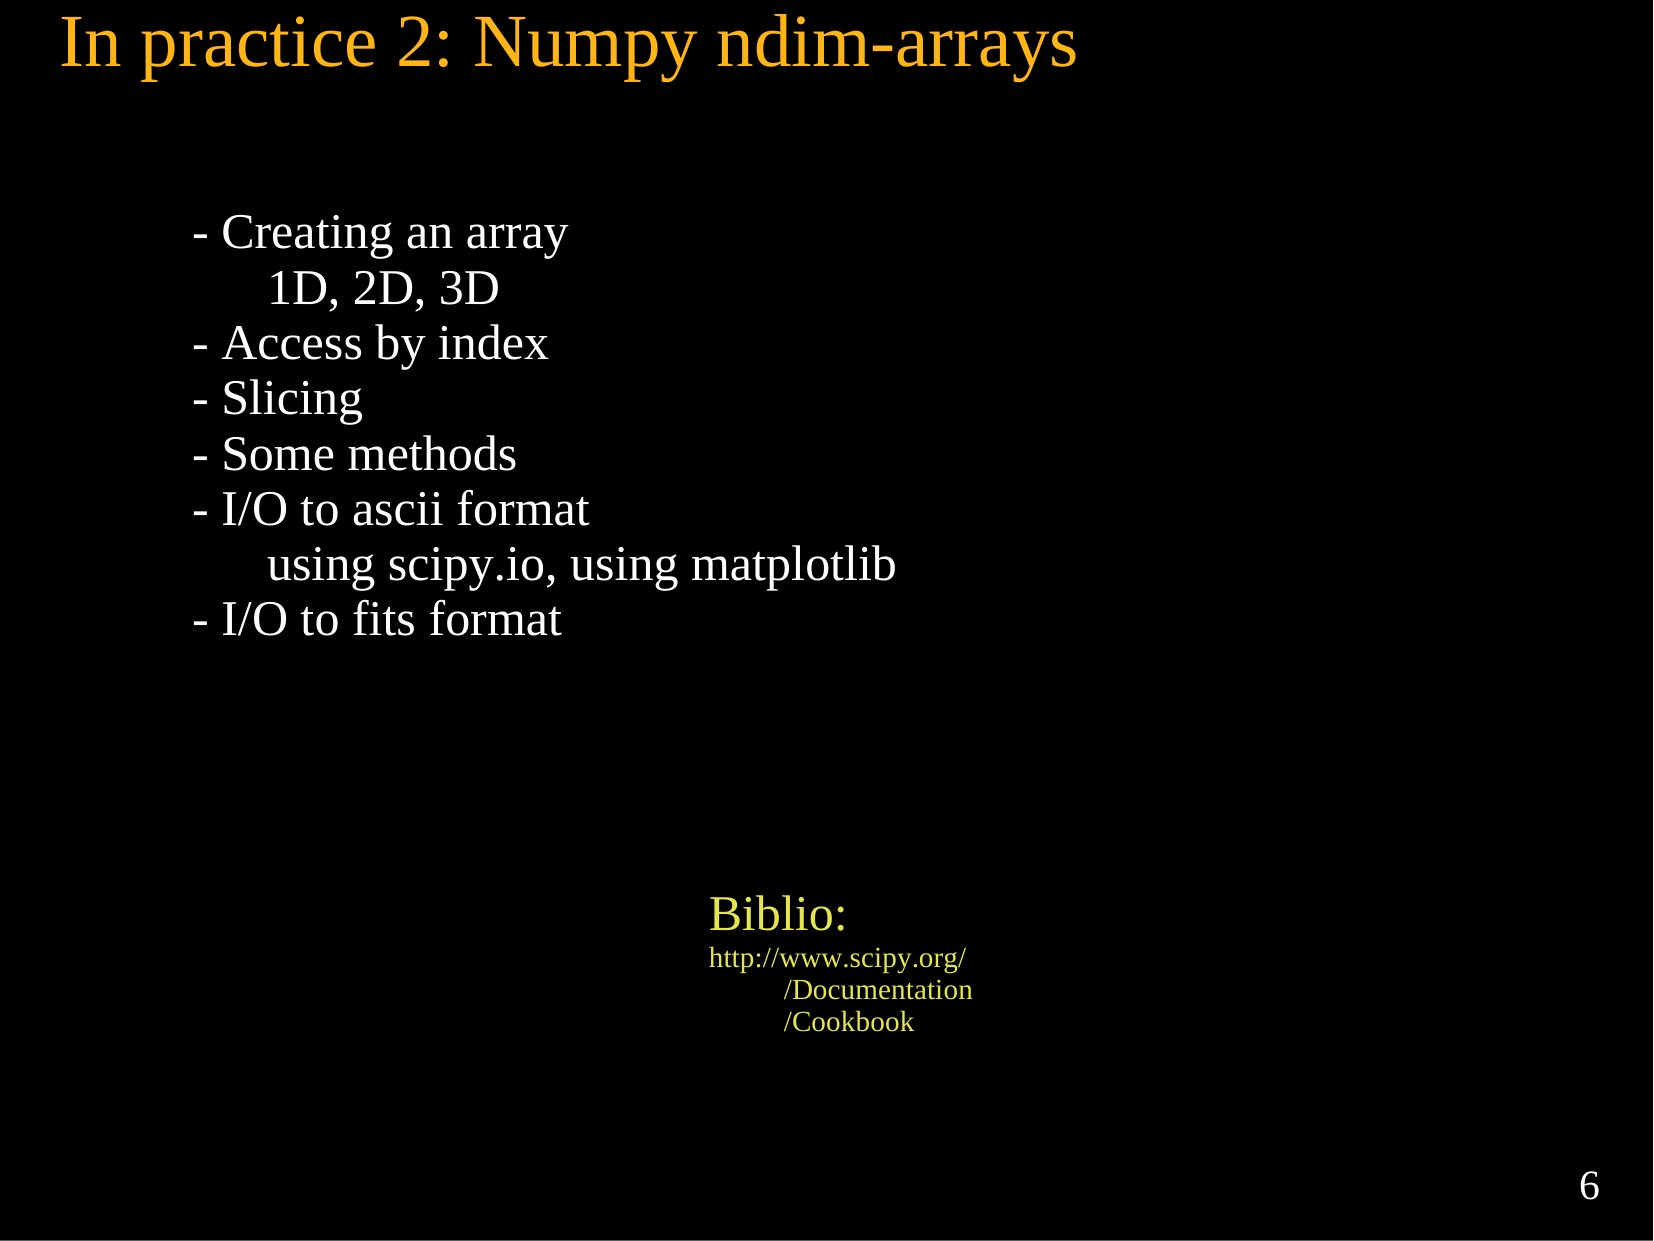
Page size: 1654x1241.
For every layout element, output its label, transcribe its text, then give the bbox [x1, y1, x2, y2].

text_box In practice 2: Numpy ndim-arrays [59, 0, 1536, 104]
text_box - Creating an array 1D, 2D, 3D - Access by index - Slicing - Some methods - I/O to ascii format using scipy.io, using matplotlib - I/O to fits format [192, 204, 898, 759]
text_box Biblio: http://www.scipy.org/ /Documentation /Cookbook [708, 885, 1477, 1158]
